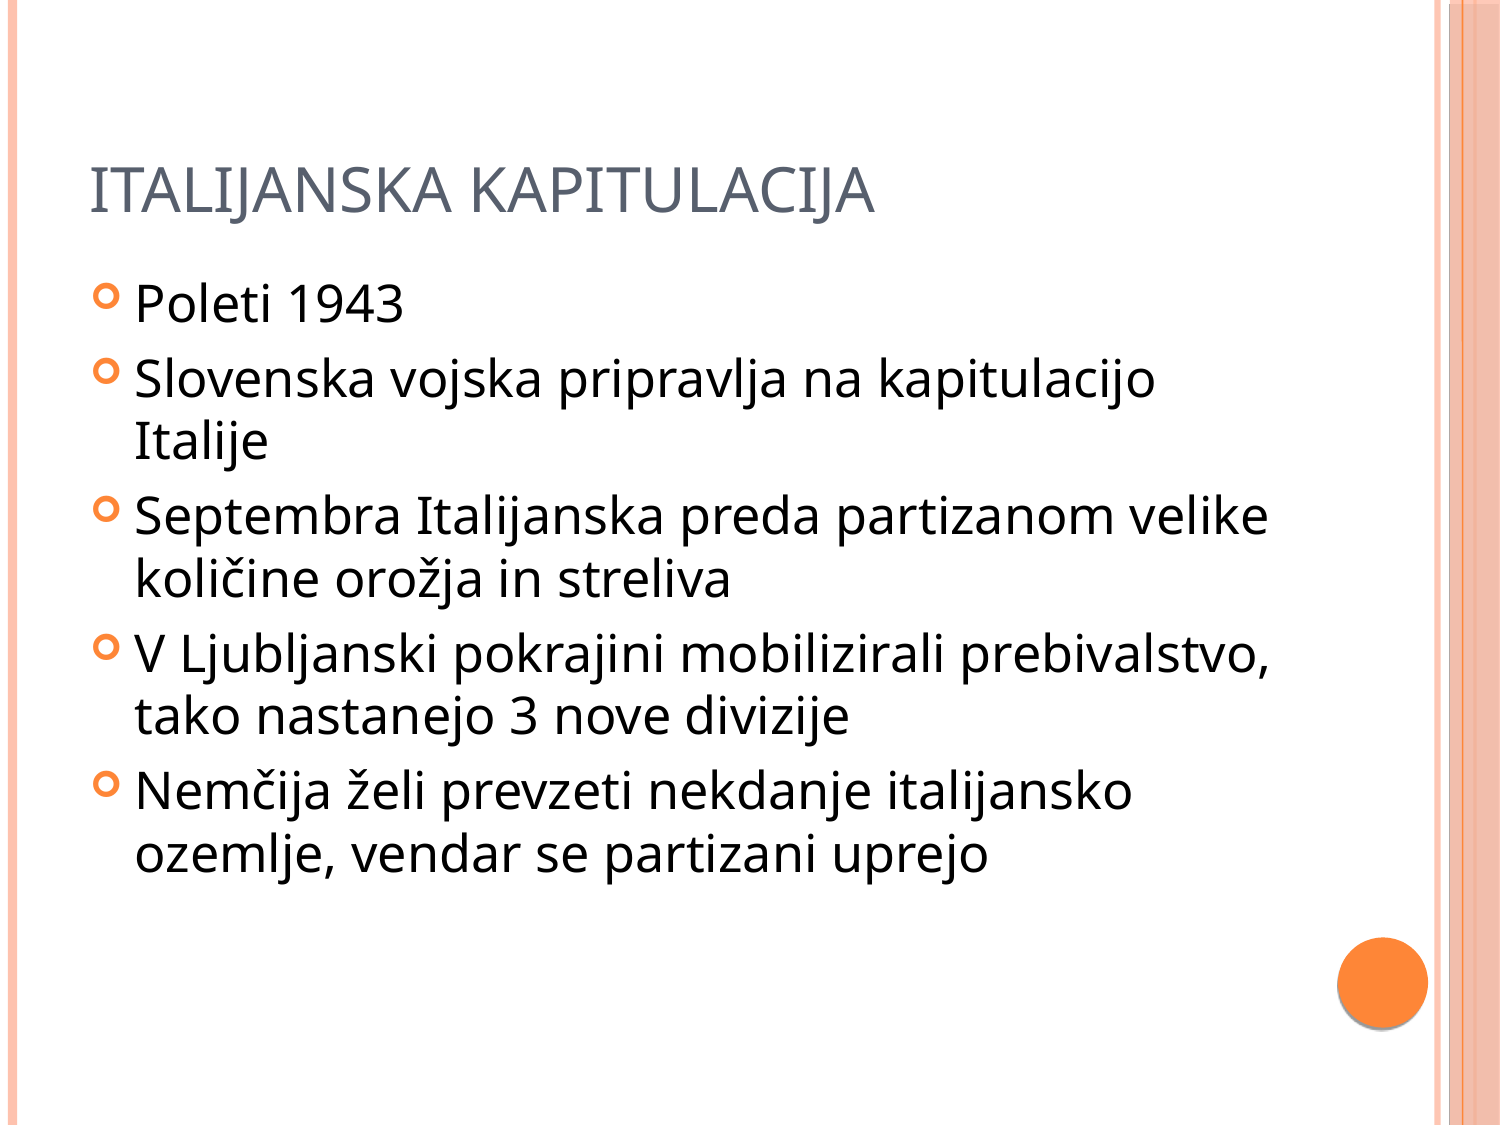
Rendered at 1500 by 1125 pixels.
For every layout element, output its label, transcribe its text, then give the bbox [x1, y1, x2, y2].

list Poleti 1943 Slovenska vojska pripravlja na kapitulacijo Italije Septembra Italijanska preda partizanom velike količine orožja in streliva V Ljubljanski pokrajini mobilizirali prebivalstvo, tako nastanejo 3 nove divizije Nemčija želi prevzeti nekdanje italijansko ozemlje, vendar se partizani uprejo [75, 262, 1300, 1062]
title ITALIJANSKA KAPITULACIJA [75, 45, 1300, 233]
